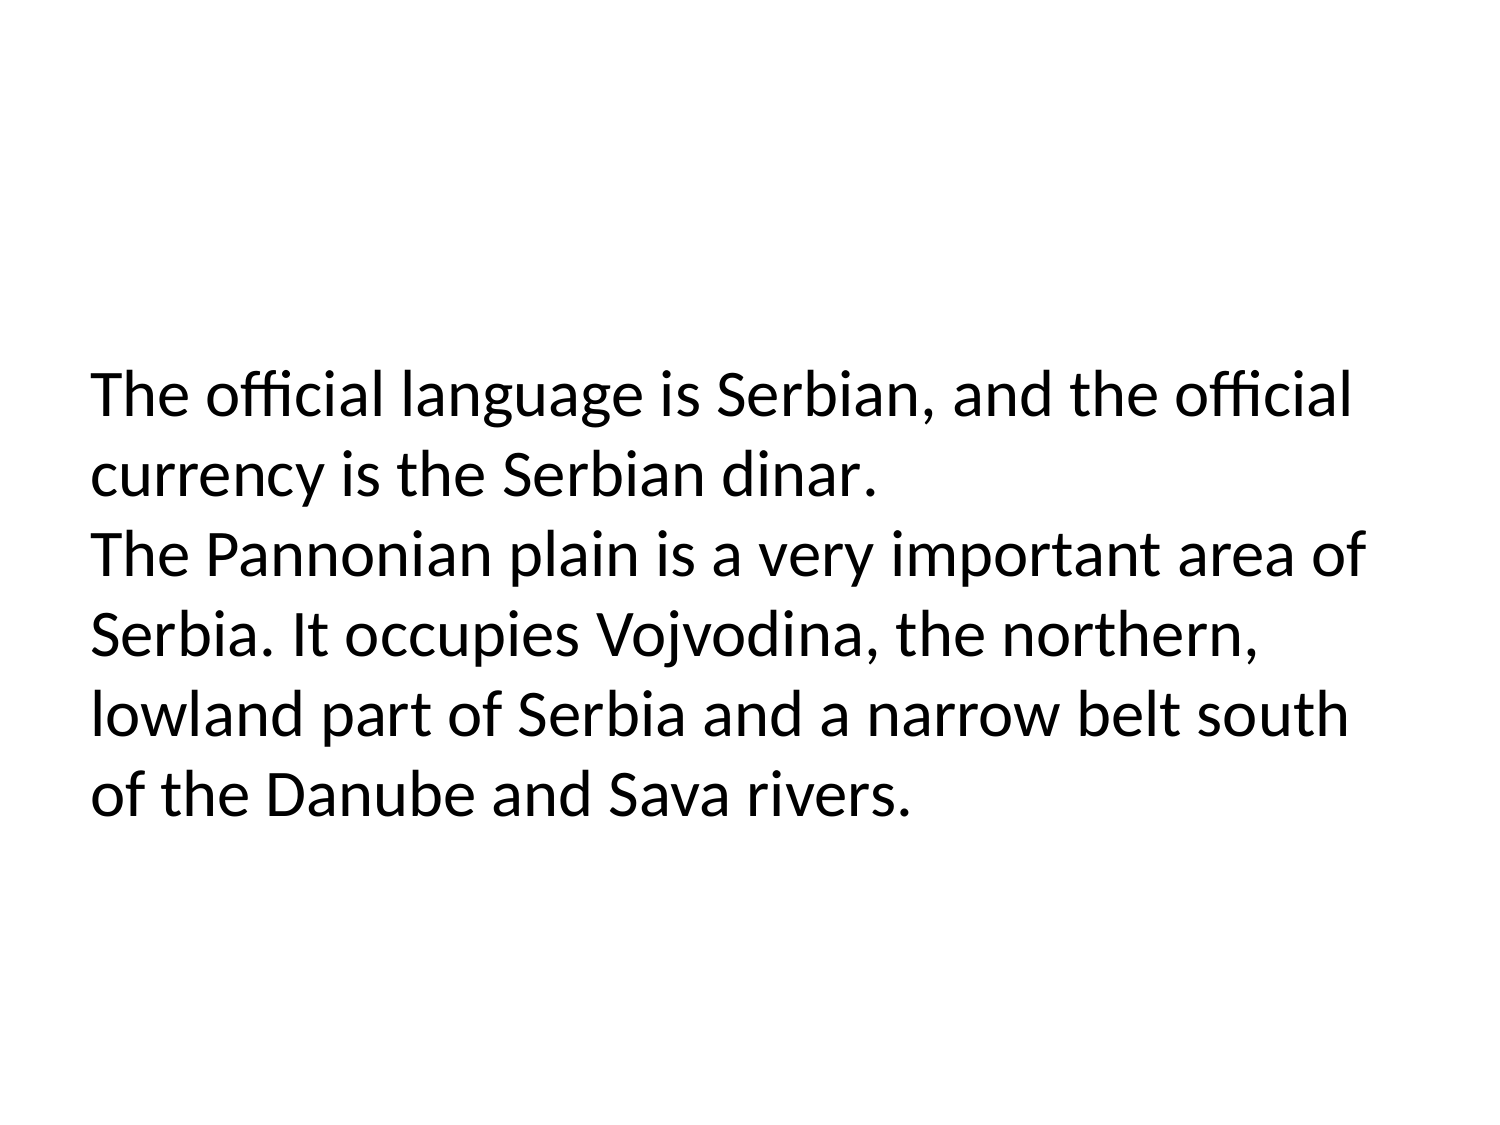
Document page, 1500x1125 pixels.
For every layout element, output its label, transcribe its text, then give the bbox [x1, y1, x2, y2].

list The official language is Serbian, and the official currency is the Serbian dinar. The Pannonian plain is a very important area of ​​Serbia. It occupies Vojvodina, the northern, lowland part of Serbia and a narrow belt south of the Danube and Sava rivers. [75, 262, 1425, 1005]
